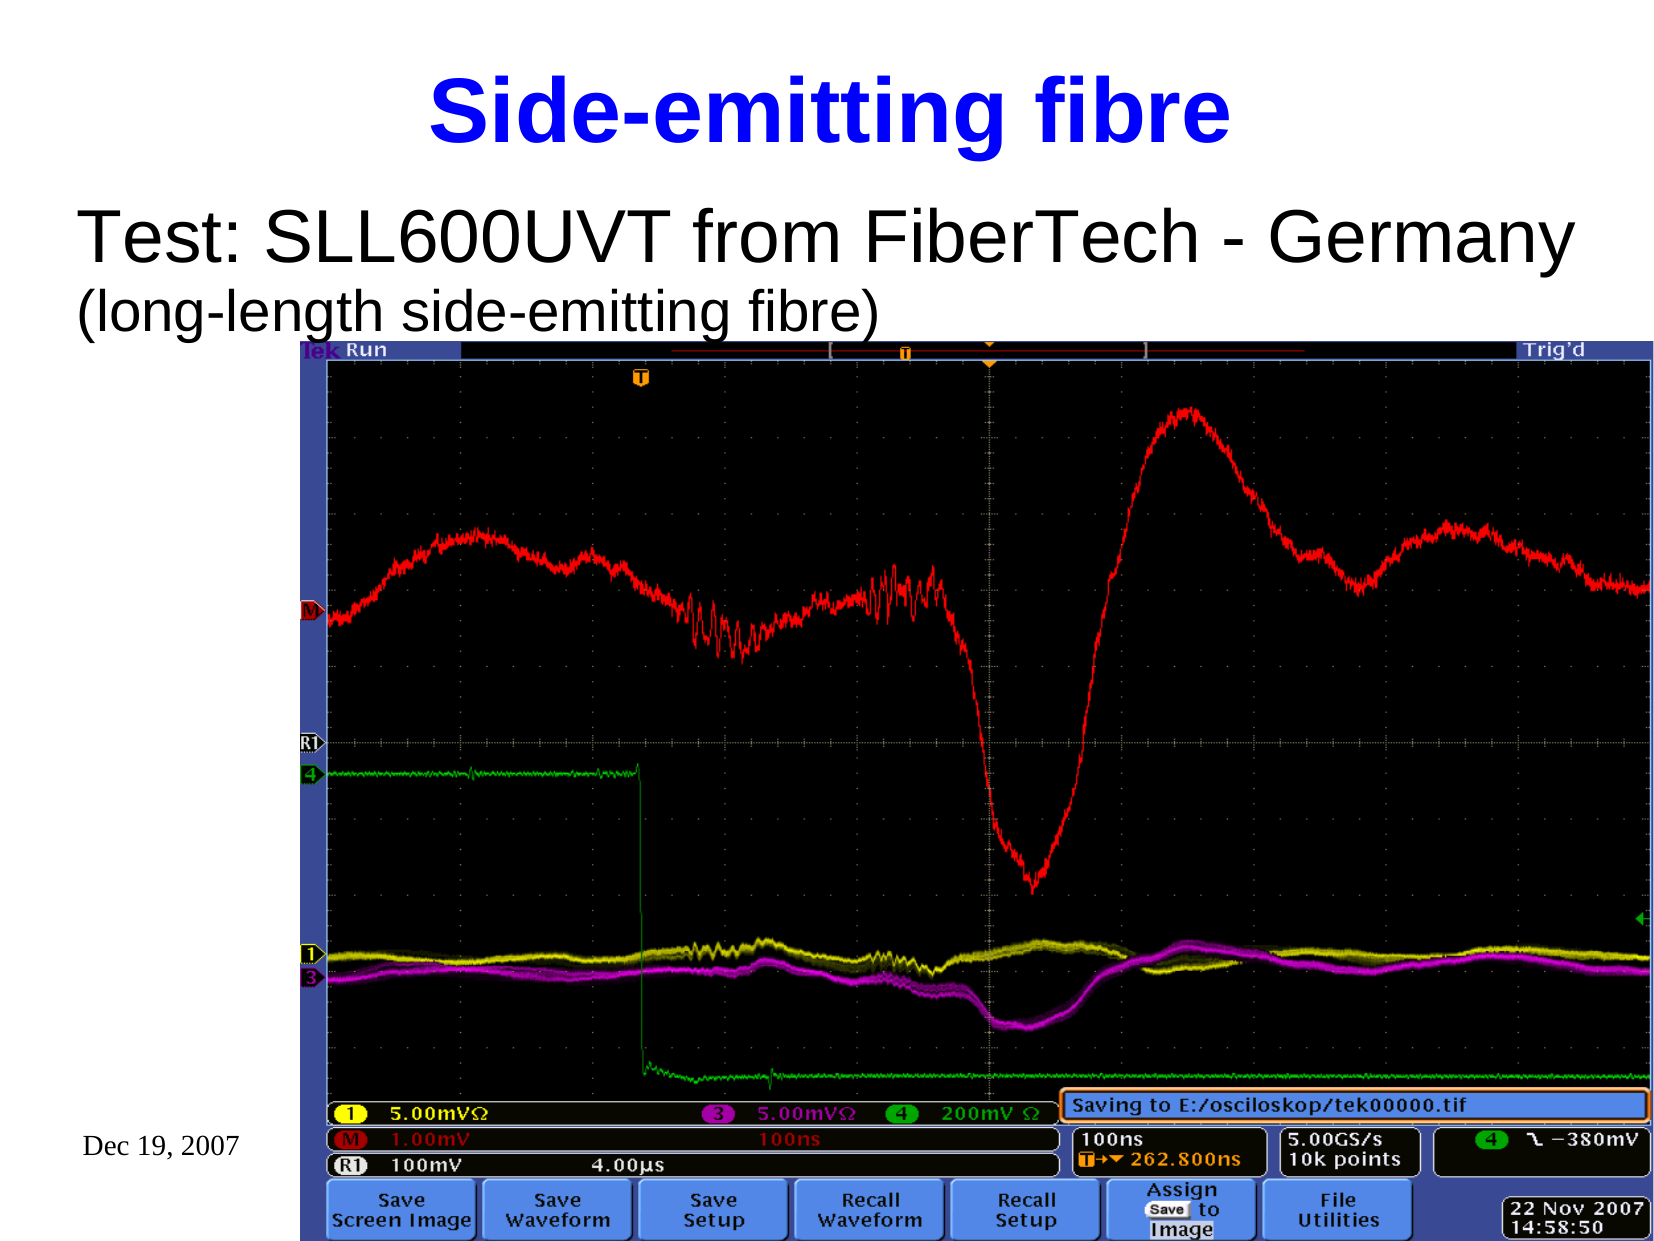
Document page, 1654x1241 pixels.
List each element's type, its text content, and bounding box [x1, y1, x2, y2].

title Side-emitting fibre [86, 37, 1576, 184]
text_box Test: SLL600UVT from FiberTech - Germany (long-length side-emitting fibre) [61, 187, 1613, 352]
picture [300, 341, 1654, 1241]
